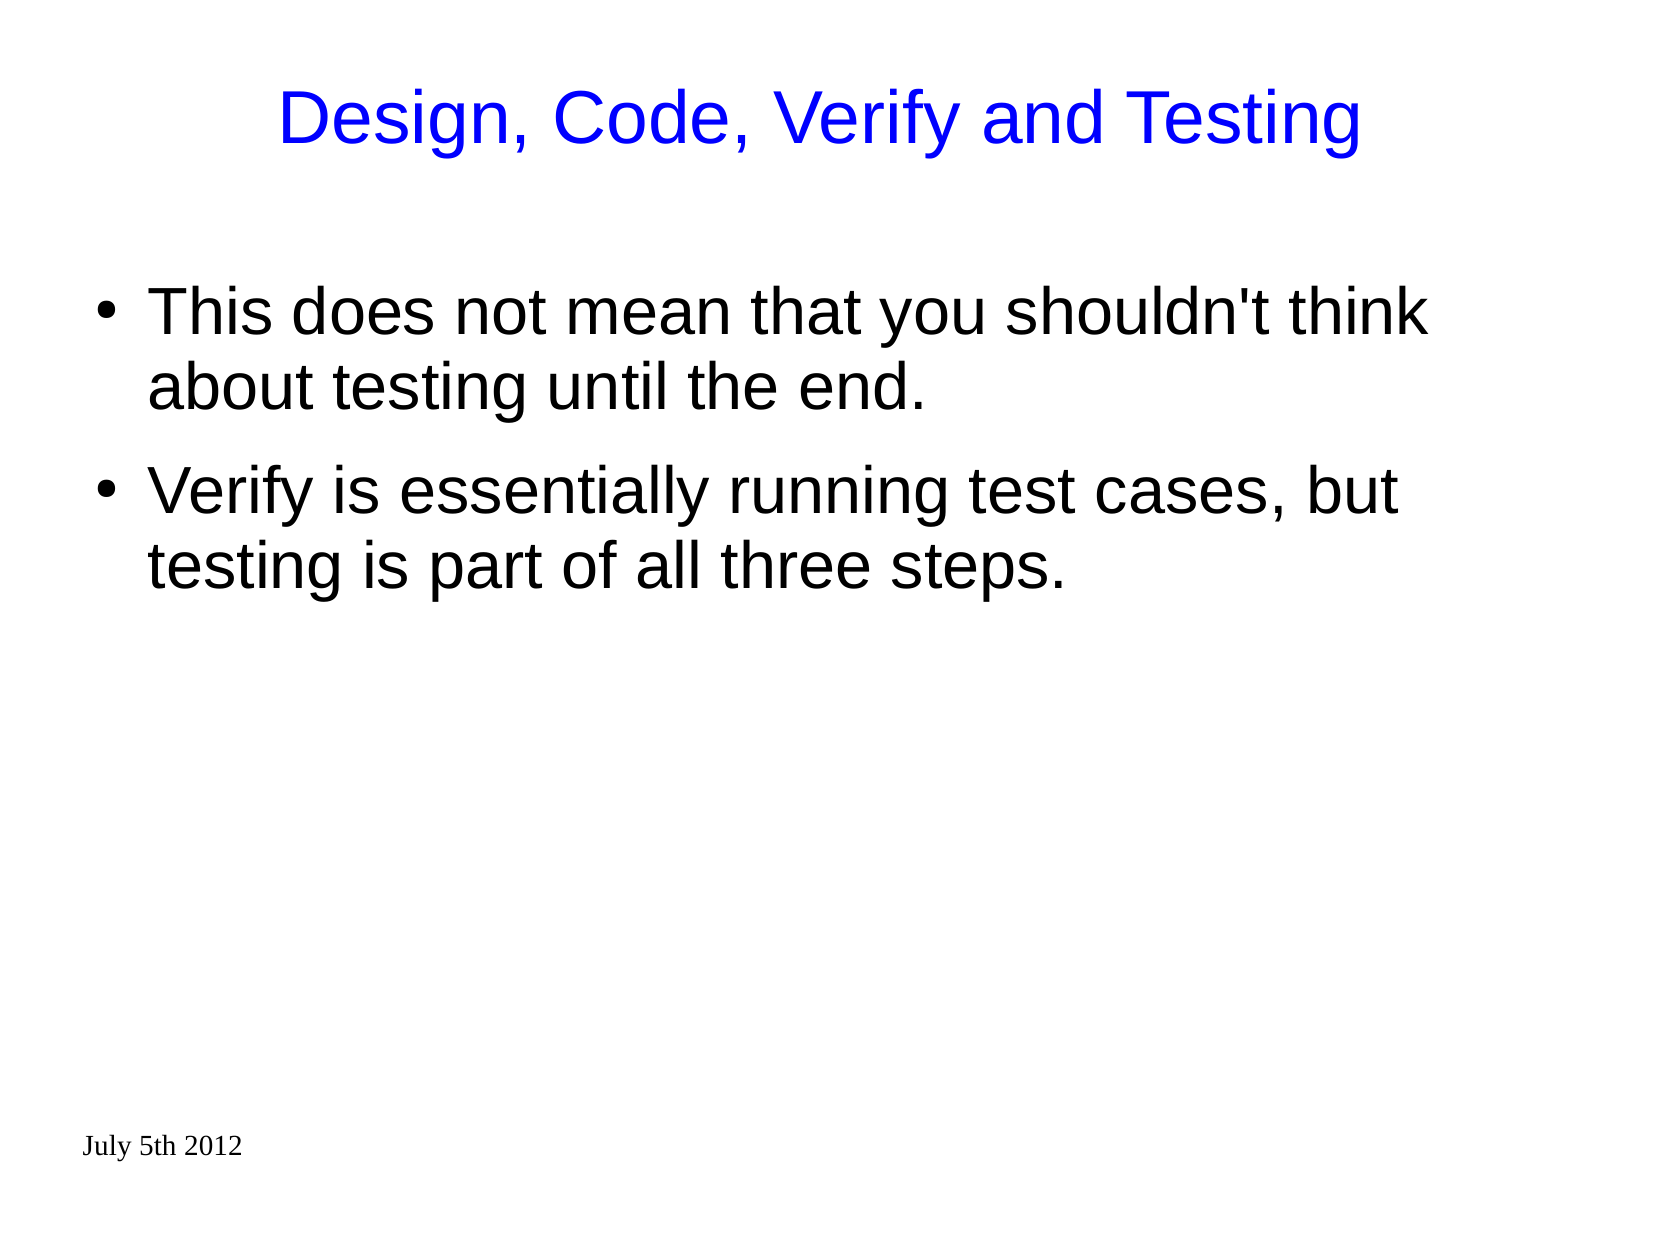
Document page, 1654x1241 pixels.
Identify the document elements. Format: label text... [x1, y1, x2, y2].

list This does not mean that you shouldn't think about testing until the end. Verify is essentially running test cases, but testing is part of all three steps. [76, 274, 1565, 1093]
title Design, Code, Verify and Testing [76, 58, 1565, 178]
